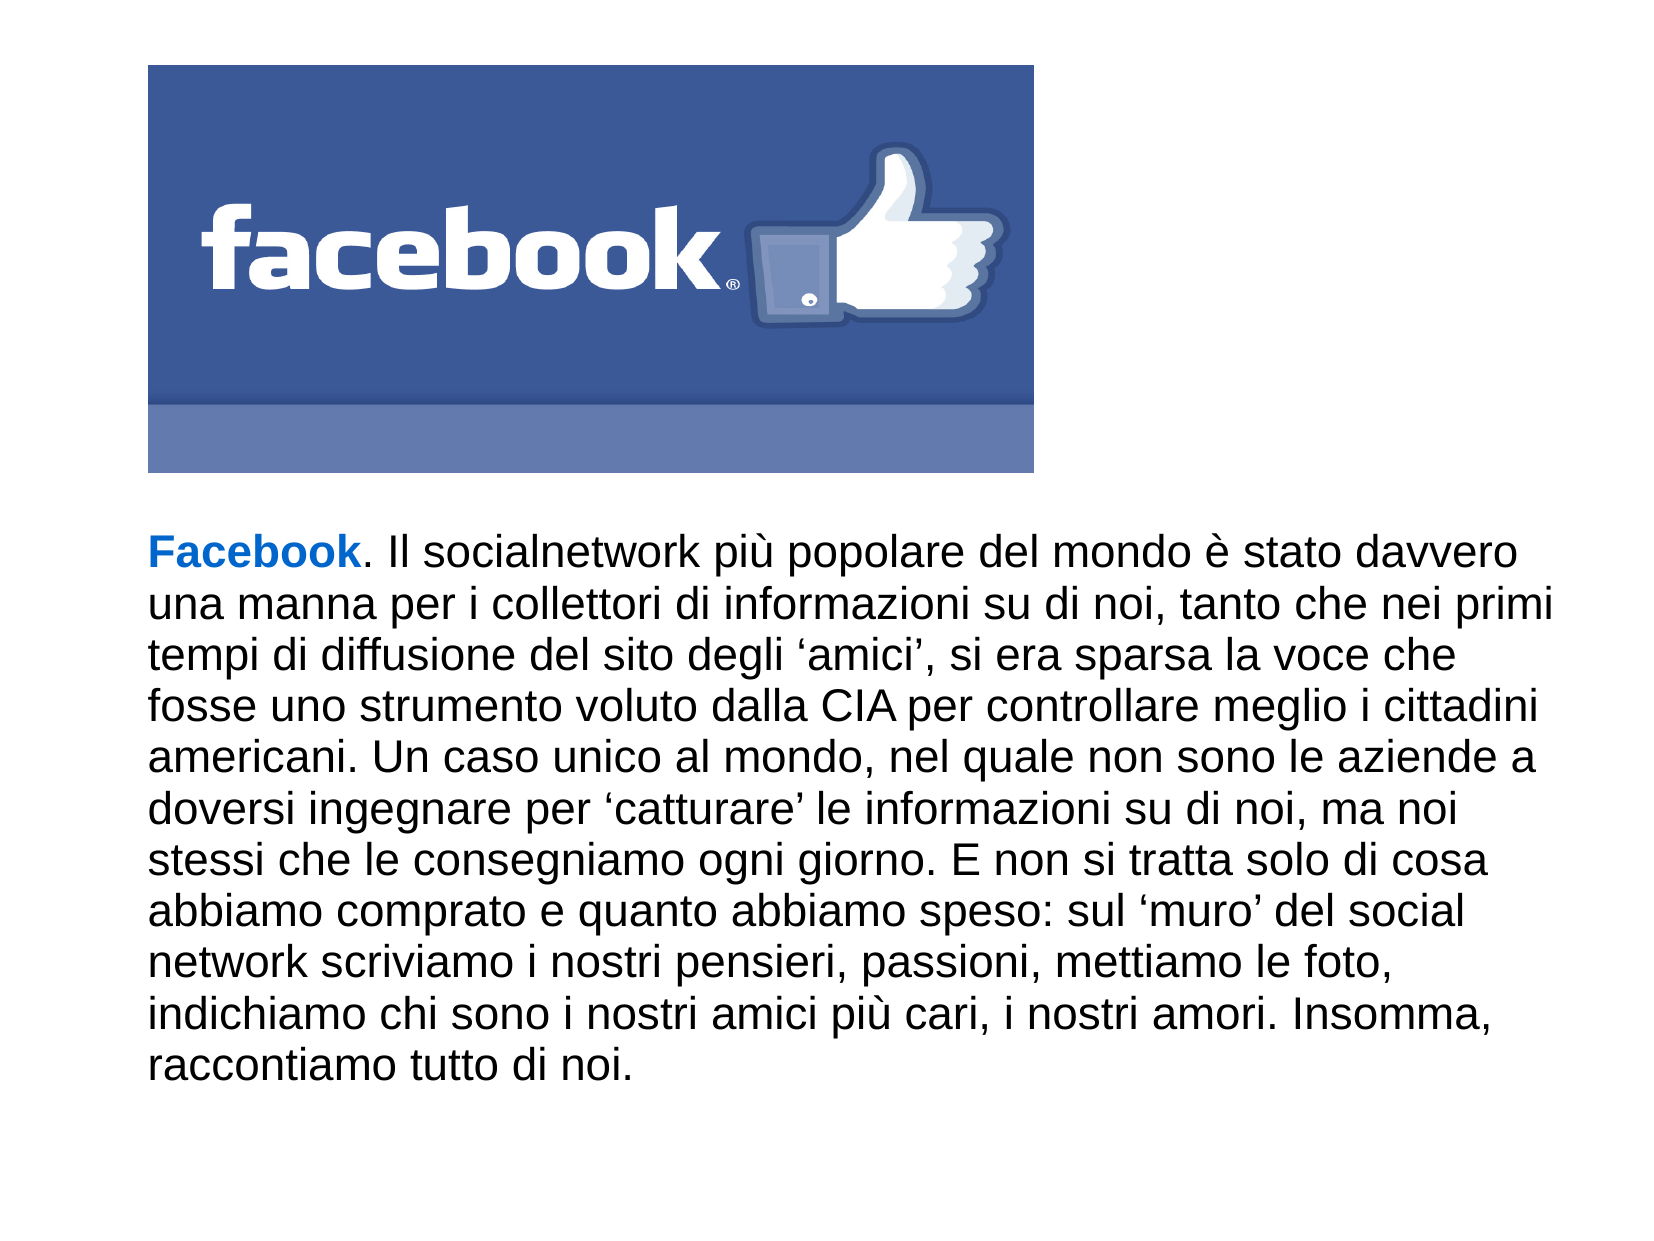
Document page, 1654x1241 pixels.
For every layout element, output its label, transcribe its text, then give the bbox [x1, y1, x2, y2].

list Facebook. Il socialnetwork più popolare del mondo è stato davvero una manna per i collettori di informazioni su di noi, tanto che nei primi tempi di diffusione del sito degli ‘amici’, si era sparsa la voce che fosse uno strumento voluto dalla CIA per controllare meglio i cittadini americani. Un caso unico al mondo, nel quale non sono le aziende a doversi ingegnare per ‘catturare’ le informazioni su di noi, ma noi stessi che le consegniamo ogni giorno. E non si tratta solo di cosa abbiamo comprato e quanto abbiamo speso: sul ‘muro’ del social network scriviamo i nostri pensieri, passioni, mettiamo le foto, indichiamo chi sono i nostri amici più cari, i nostri amori. Insomma, raccontiamo tutto di noi. [76, 526, 1565, 1123]
picture [148, 65, 1034, 473]
